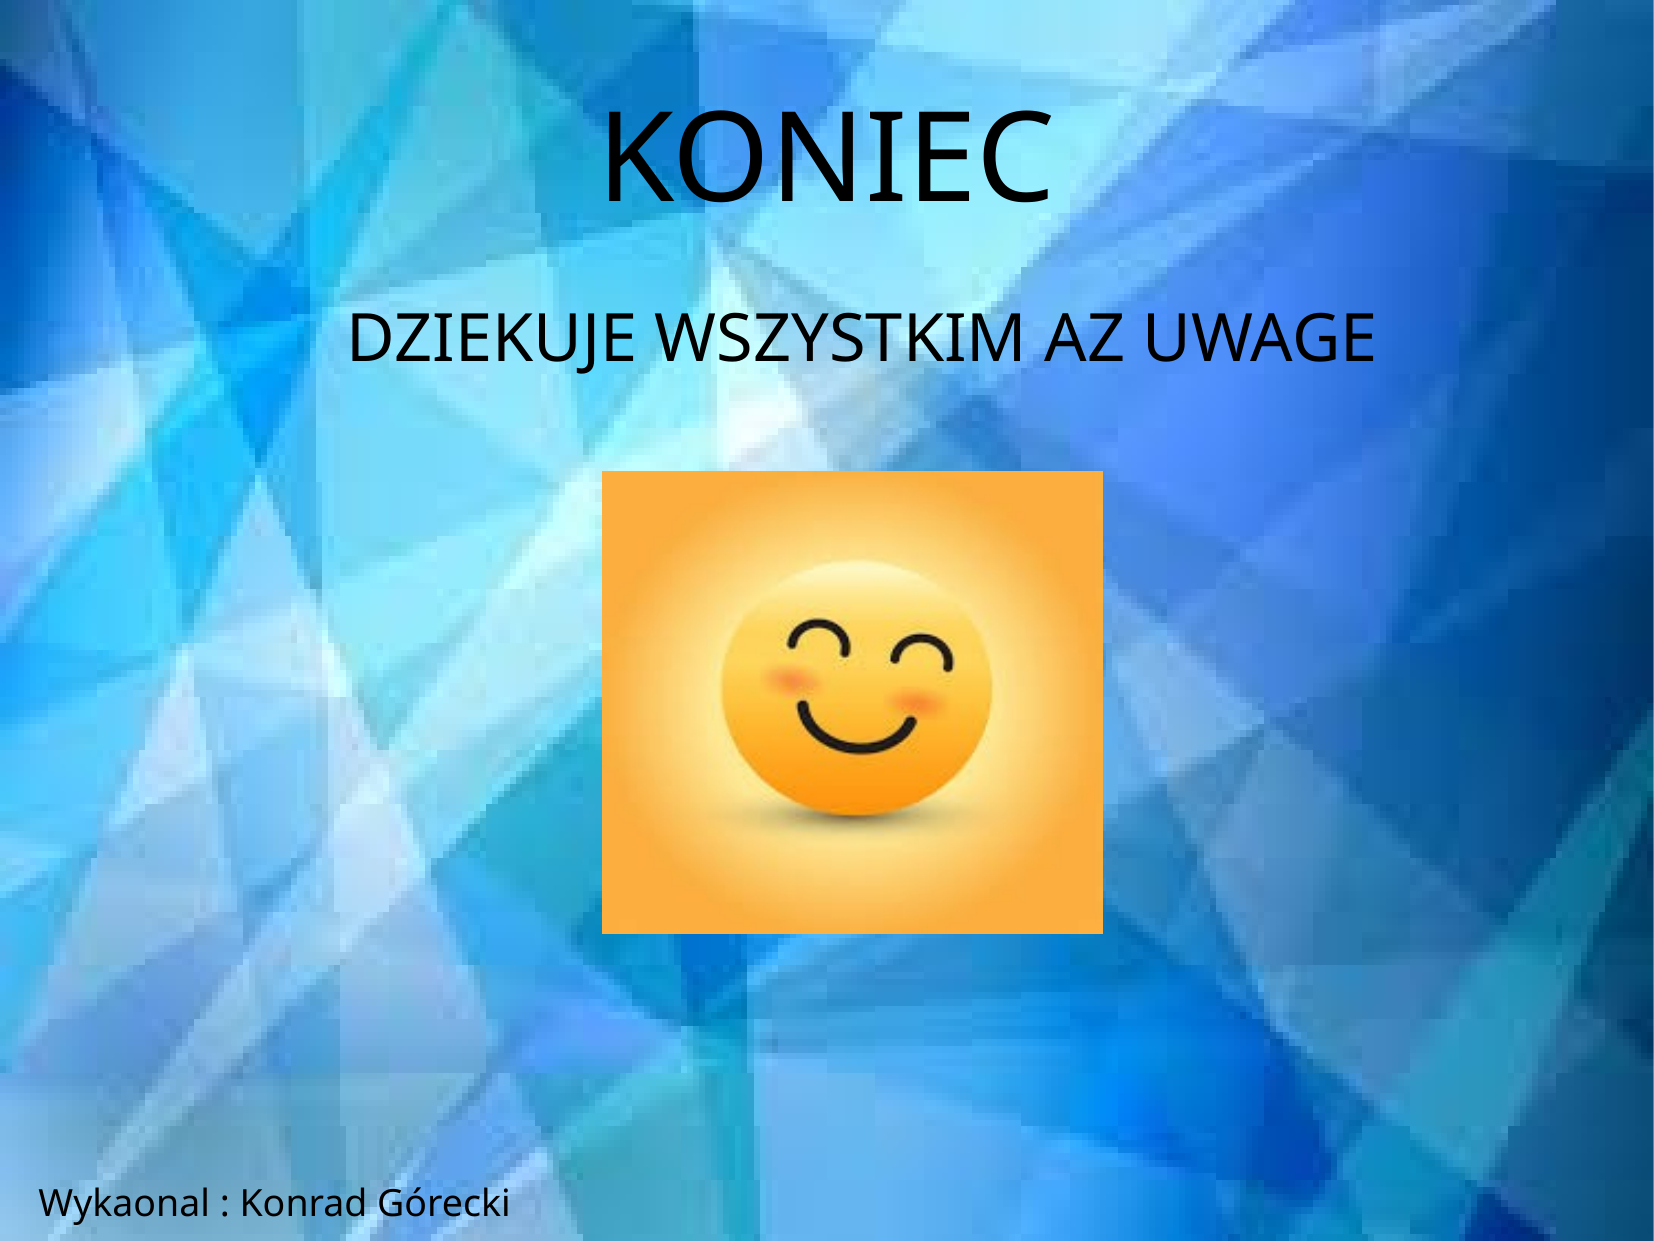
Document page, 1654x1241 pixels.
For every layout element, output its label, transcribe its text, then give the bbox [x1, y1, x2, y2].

list DZIEKUJE WSZYSTKIM AZ UWAGE [82, 290, 1571, 1109]
text_box Wykaonal : Konrad Górecki [23, 1169, 521, 1241]
picture [0, 0, 1654, 1241]
title KONIEC [82, 46, 1571, 260]
